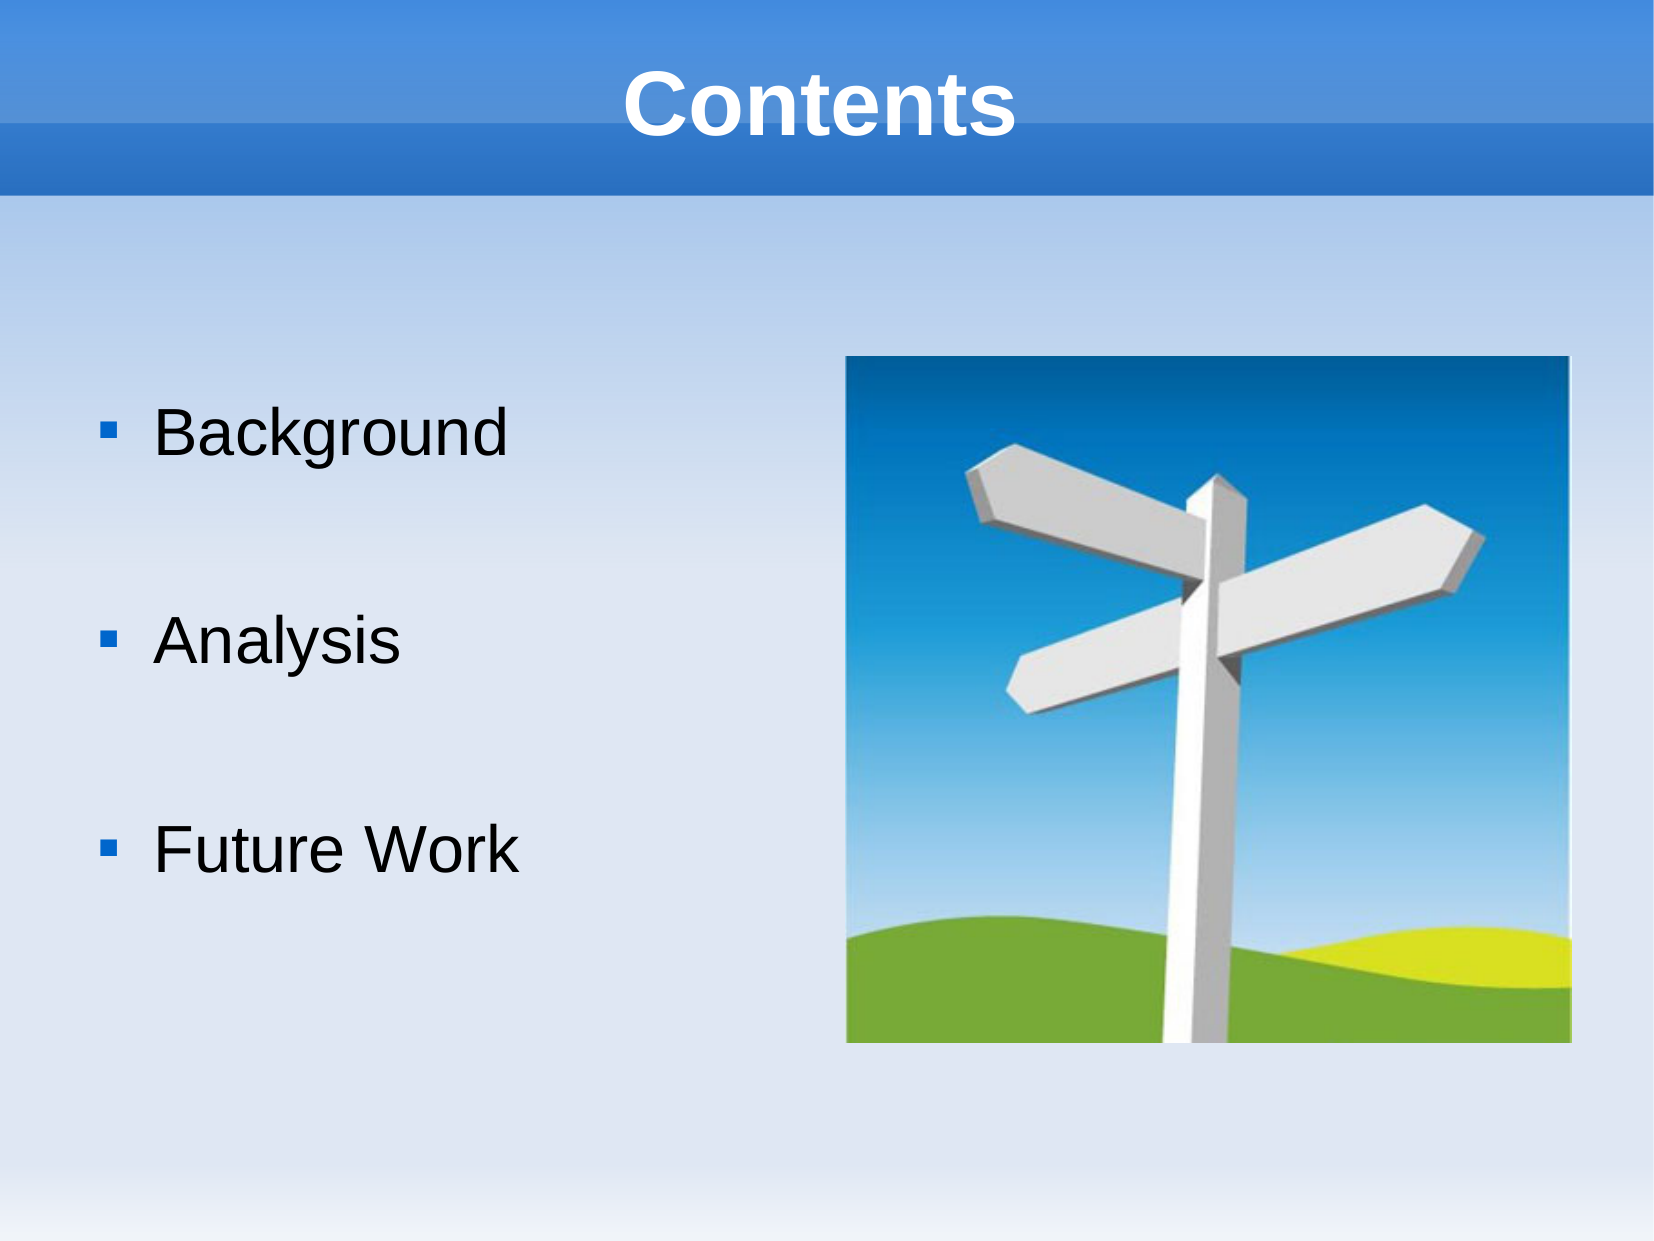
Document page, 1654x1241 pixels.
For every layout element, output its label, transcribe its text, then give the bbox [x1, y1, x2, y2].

list Background Analysis Future Work [82, 290, 809, 1109]
title Contents [76, 0, 1565, 208]
picture [0, 0, 1654, 1241]
